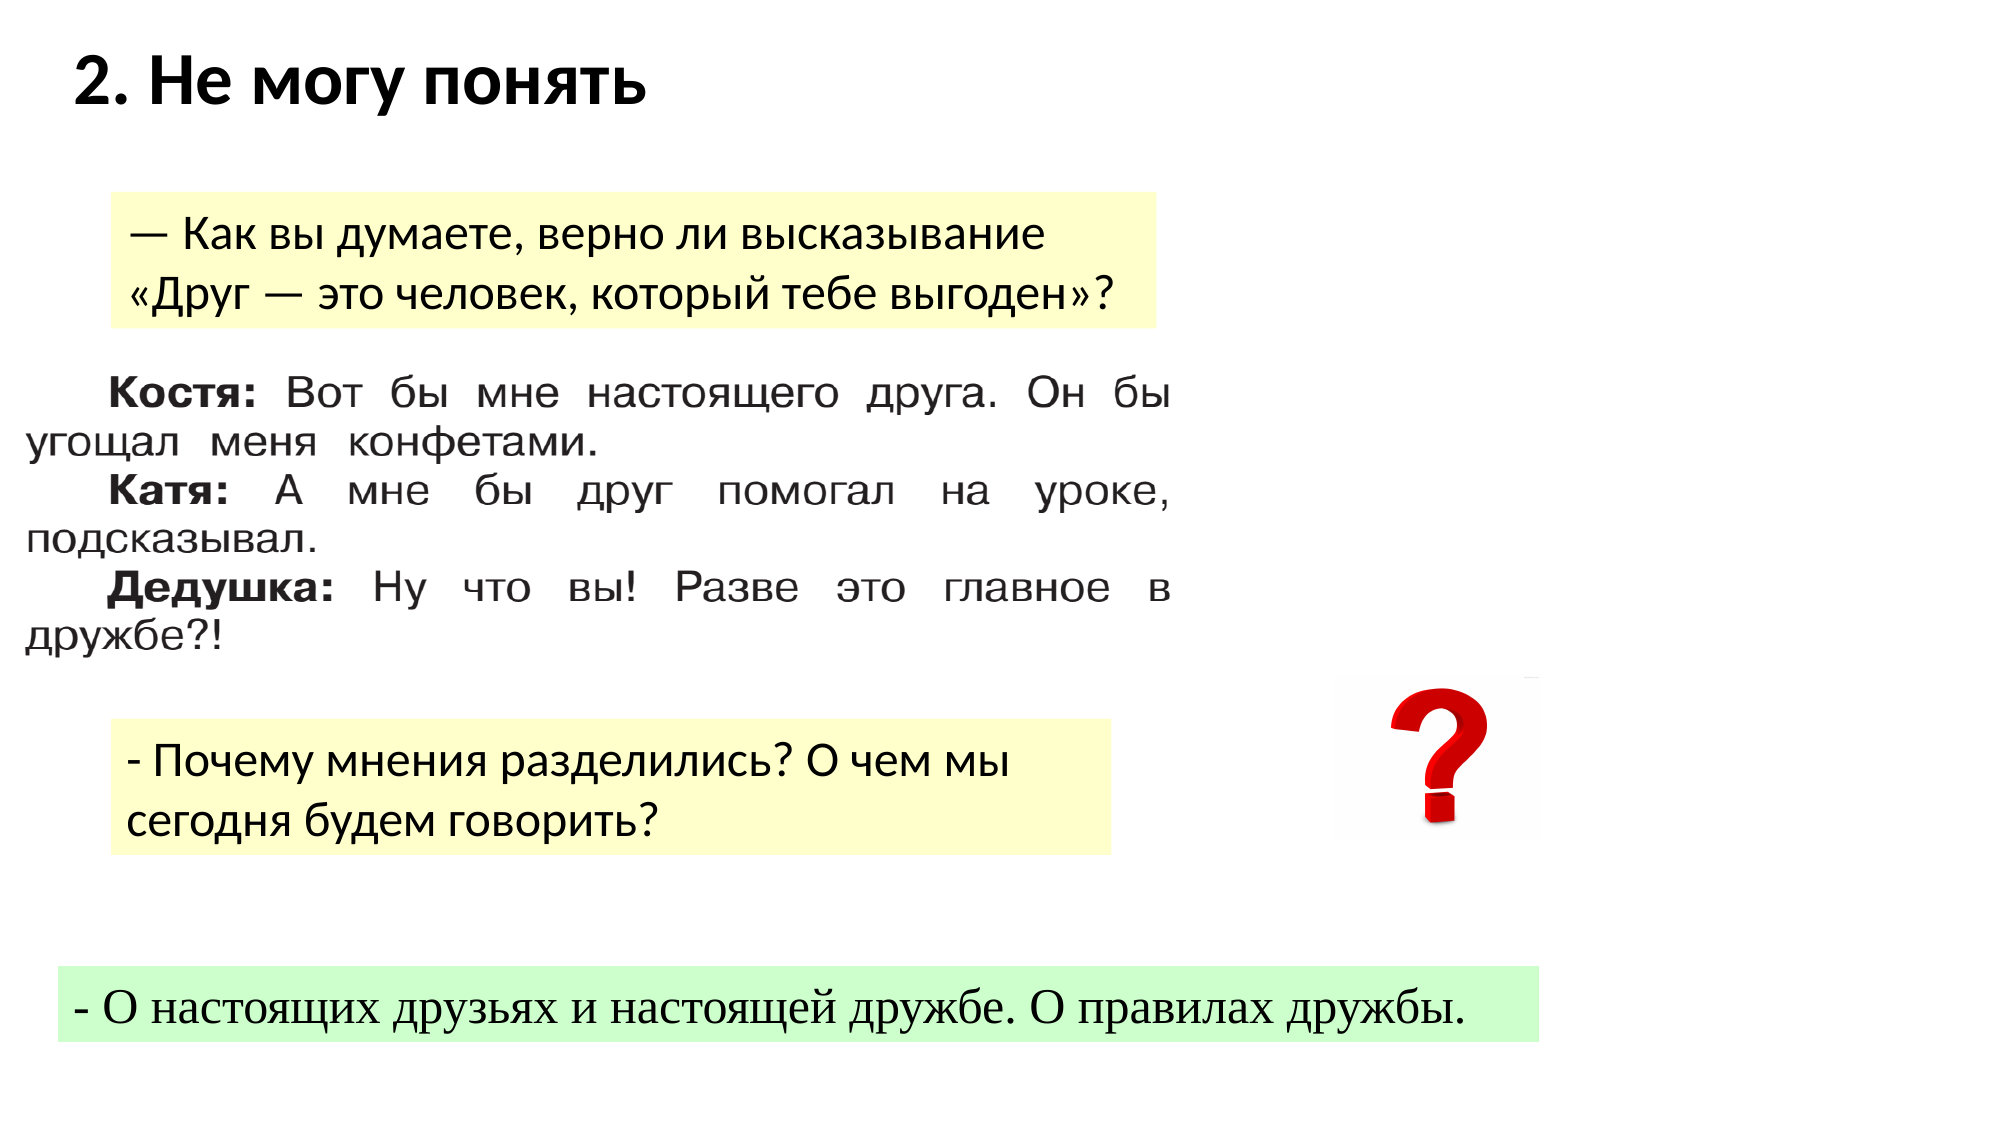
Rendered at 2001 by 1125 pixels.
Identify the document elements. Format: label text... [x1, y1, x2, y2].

picture [12, 359, 1202, 677]
text_box - О настоящих друзьях и настоящей дружбе. О правилах дружбы. [58, 966, 1540, 1042]
text_box — Как вы думаете, верно ли высказывание «Друг — это человек, который тебе выгоден»? [111, 191, 1157, 329]
picture [1335, 676, 1540, 840]
text_box - Почему мнения разделились? О чем мы сегодня будем говорить? [111, 718, 1112, 855]
title 2. Не могу понять [58, 0, 1191, 161]
